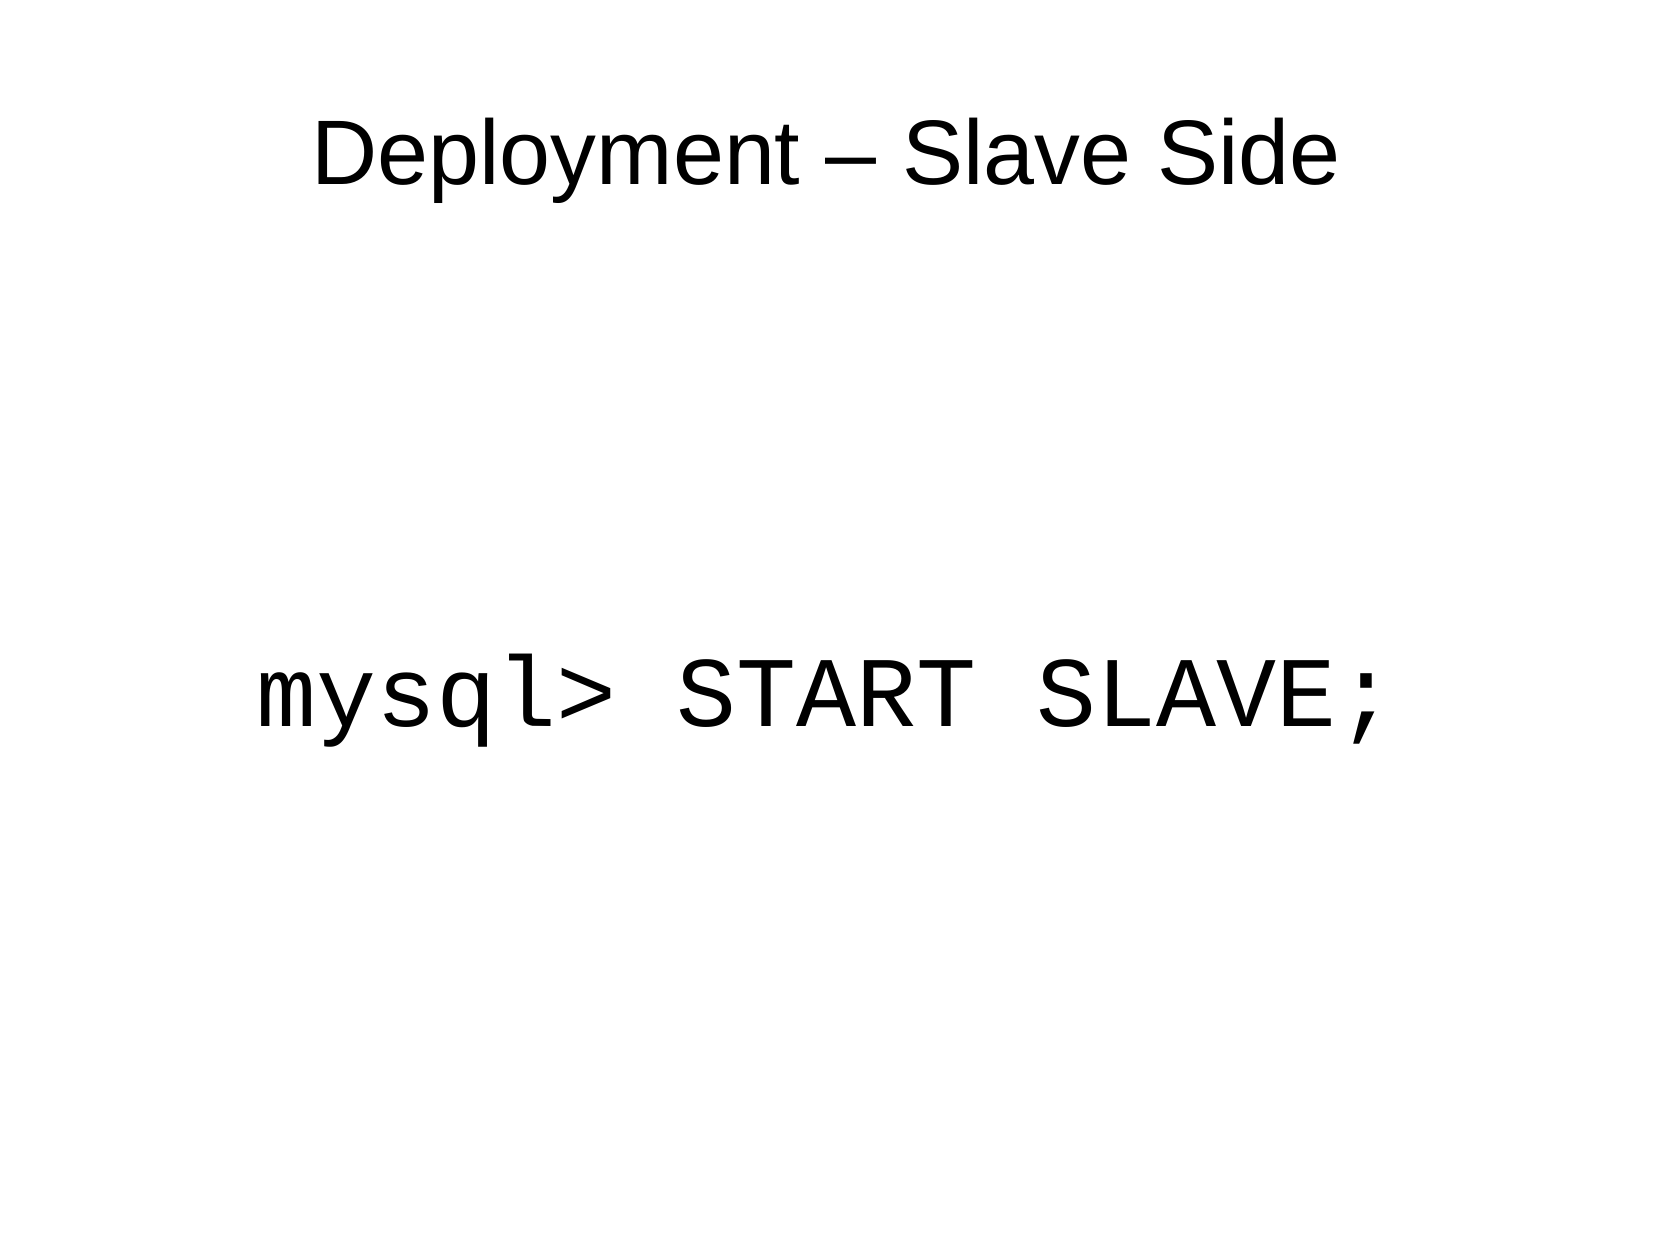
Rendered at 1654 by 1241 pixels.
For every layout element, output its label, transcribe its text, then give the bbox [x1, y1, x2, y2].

subtitle mysql> START SLAVE; [82, 290, 1571, 1109]
title Deployment – Slave Side [82, 49, 1571, 257]
